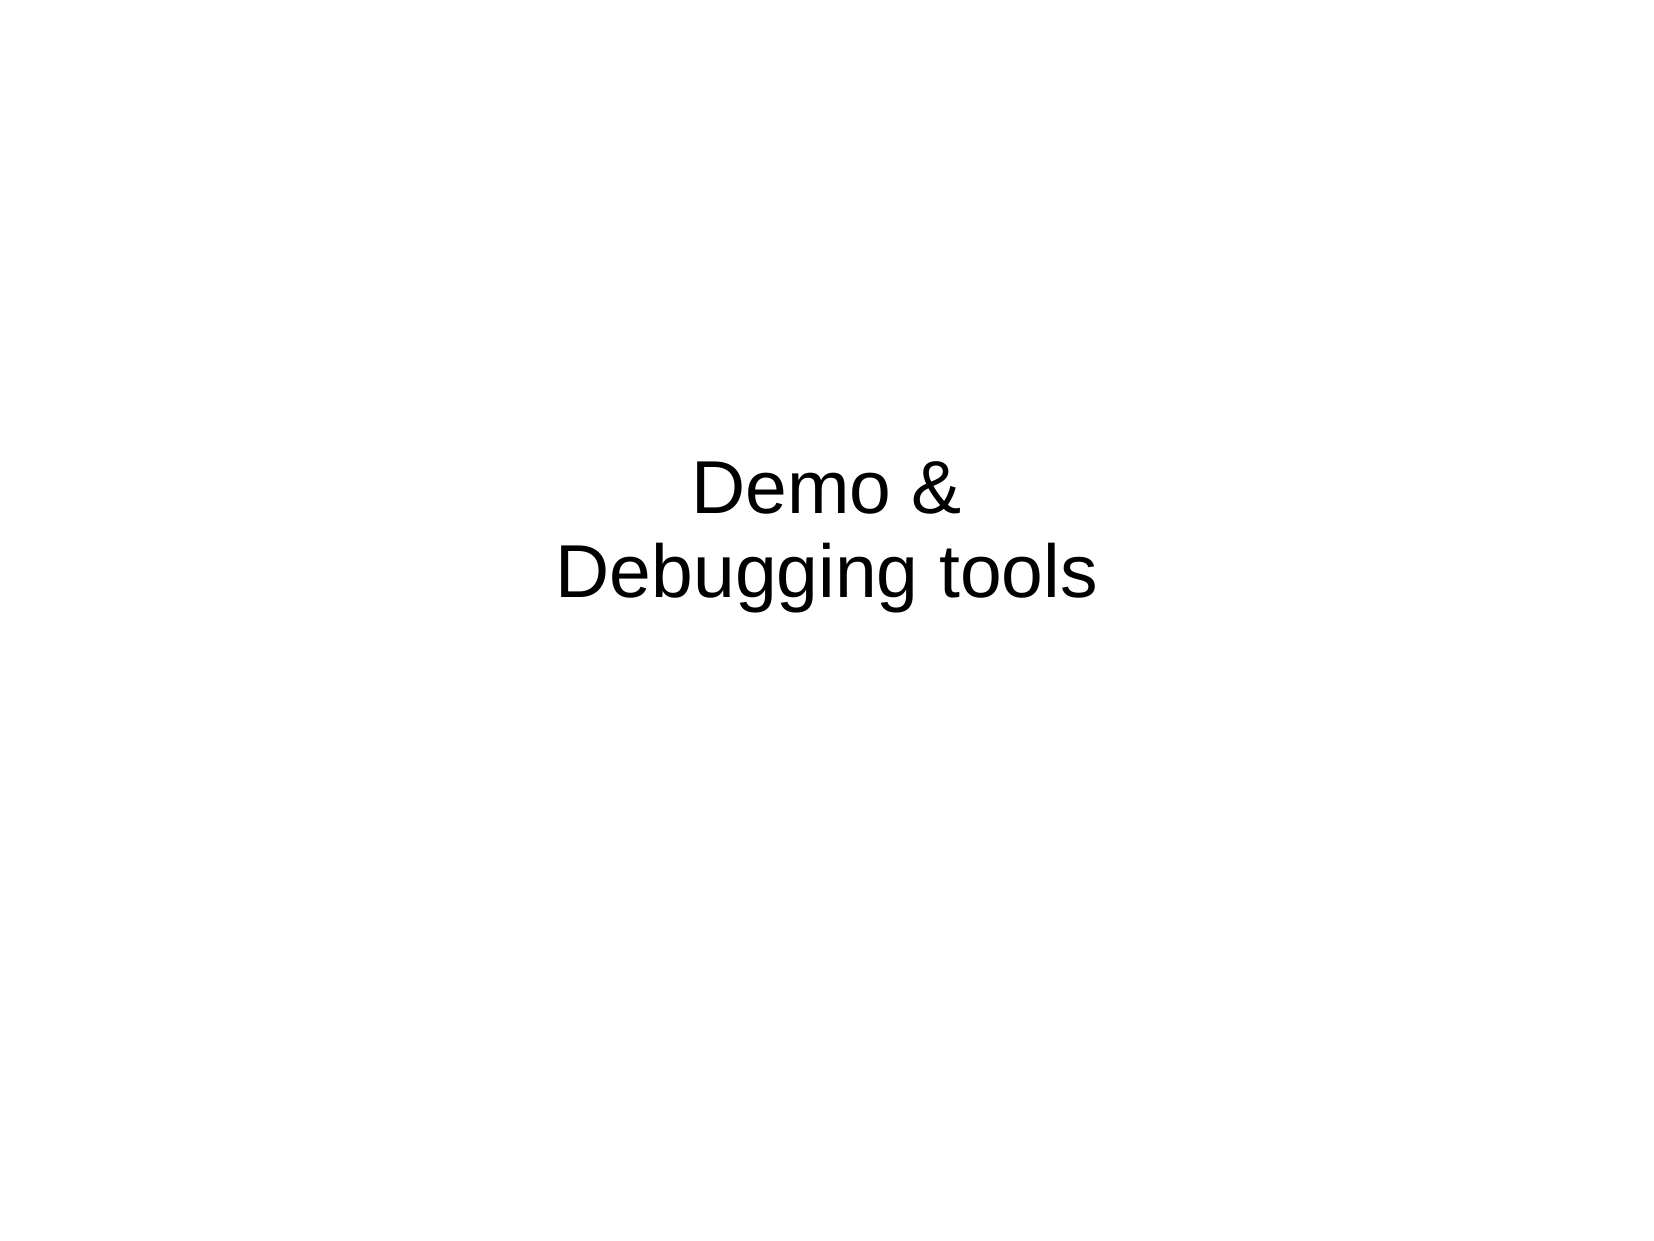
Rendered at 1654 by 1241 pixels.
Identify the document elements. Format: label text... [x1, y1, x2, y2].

subtitle Demo & Debugging tools [82, 49, 1571, 1010]
